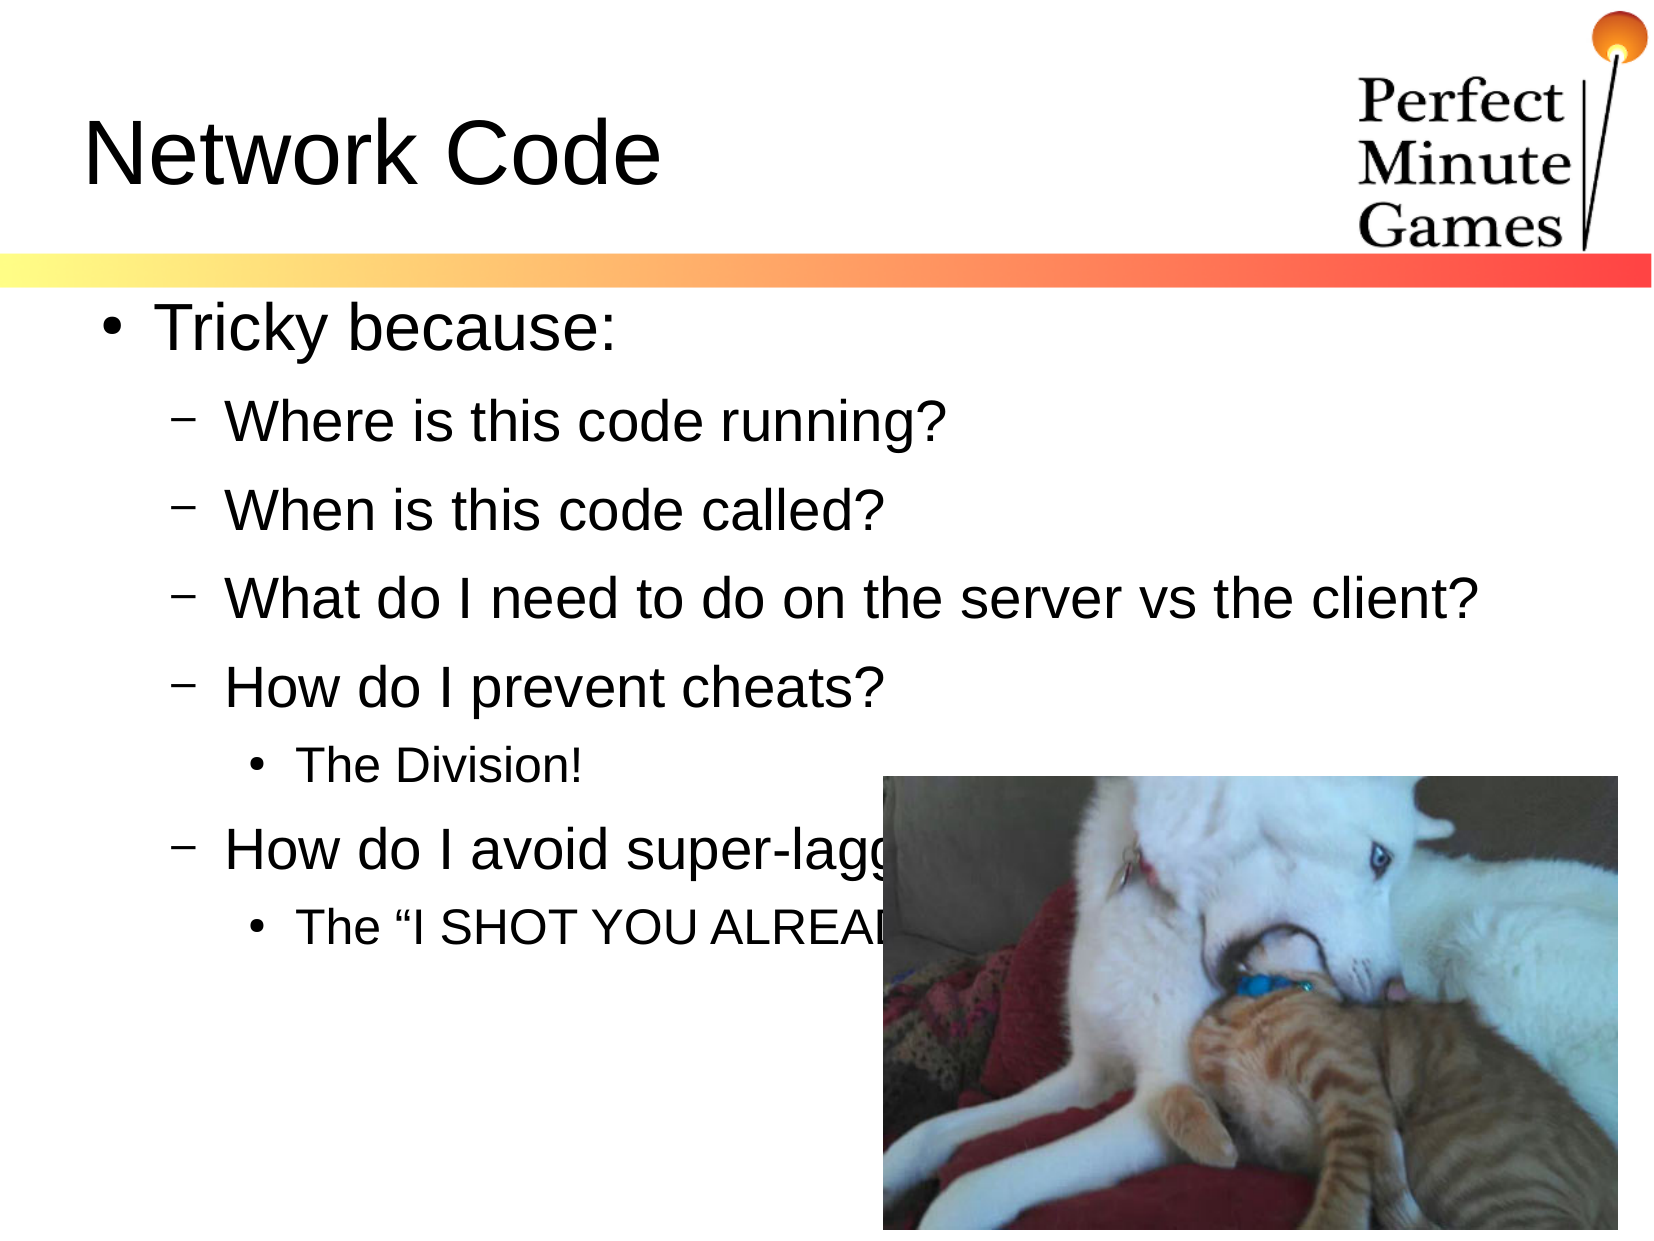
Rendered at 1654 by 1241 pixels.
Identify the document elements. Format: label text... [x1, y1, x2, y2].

title Network Code [82, 49, 1571, 257]
picture [0, 0, 1654, 1241]
list Tricky because: Where is this code running? When is this code called? What do I need to do on the server vs the client? How do I prevent cheats? The Division! How do I avoid super-laggy gameplay? The “I SHOT YOU ALREADY!” effect [82, 290, 1571, 1010]
